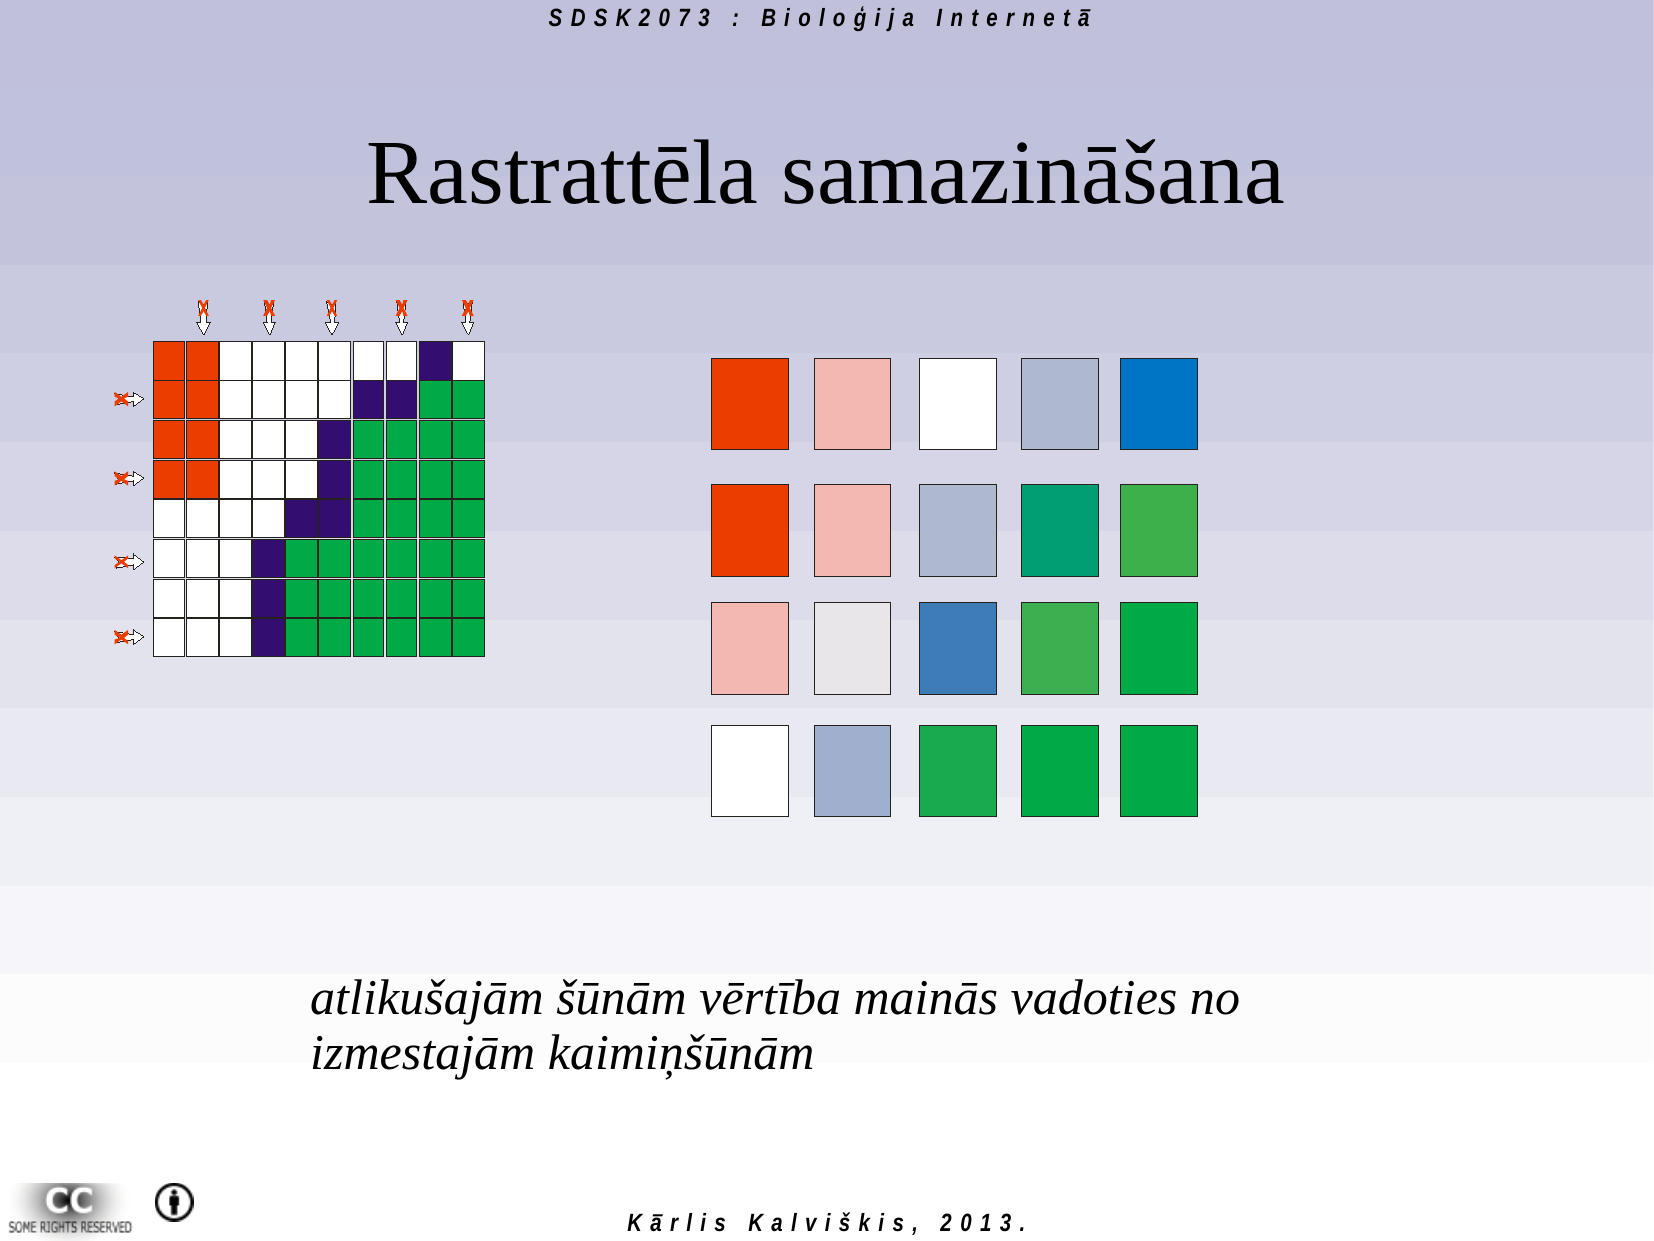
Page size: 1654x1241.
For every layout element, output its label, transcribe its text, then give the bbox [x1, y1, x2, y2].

text_box [1022, 726, 1098, 816]
text_box [154, 421, 184, 458]
text_box [319, 461, 350, 498]
text_box [220, 381, 251, 418]
text_box [196, 300, 211, 335]
text_box [354, 580, 383, 617]
text_box [220, 421, 251, 458]
text_box [453, 500, 484, 537]
text_box [154, 540, 184, 577]
text_box [220, 540, 251, 577]
text_box [114, 471, 144, 486]
text_box [420, 619, 451, 656]
text_box [420, 342, 451, 380]
text_box [354, 342, 383, 380]
text_box [253, 342, 284, 380]
text_box [395, 300, 408, 335]
text_box [815, 603, 890, 694]
text_box [354, 540, 383, 577]
text_box [325, 300, 339, 335]
text_box [154, 580, 184, 617]
text_box [387, 500, 416, 537]
text_box [263, 300, 276, 335]
text_box [453, 619, 484, 656]
text_box [1121, 359, 1197, 449]
text_box [286, 540, 317, 577]
text_box [815, 485, 890, 576]
text_box [387, 421, 416, 458]
text_box [286, 342, 317, 380]
text_box [286, 461, 317, 498]
text_box [354, 461, 383, 498]
text_box [319, 580, 350, 617]
text_box [154, 461, 184, 498]
text_box [920, 359, 996, 449]
text_box [319, 421, 350, 458]
text_box [220, 619, 251, 656]
text_box [420, 421, 451, 458]
text_box [187, 342, 218, 380]
text_box [354, 381, 383, 418]
text_box [1121, 726, 1197, 816]
text_box [387, 580, 416, 617]
text_box [420, 500, 451, 537]
text_box [220, 342, 251, 380]
text_box [354, 500, 383, 537]
text_box [920, 485, 996, 576]
text_box [253, 381, 284, 418]
text_box [319, 342, 350, 380]
text_box [286, 580, 317, 617]
text_box [319, 619, 350, 656]
title Rastrattēla samazināšana [29, 49, 1625, 296]
text_box [387, 540, 416, 577]
text_box [387, 619, 416, 656]
text_box [319, 540, 350, 577]
text_box [319, 381, 350, 418]
text_box [920, 726, 996, 816]
text_box [354, 619, 383, 656]
text_box [712, 485, 788, 576]
text_box [420, 540, 451, 577]
text_box [1121, 603, 1197, 694]
text_box atlikušajām šūnām vērtība mainās vadoties no izmestajām kaimiņšūnām [310, 940, 1344, 1110]
text_box [420, 381, 451, 418]
text_box [920, 603, 996, 694]
text_box [420, 580, 451, 617]
text_box [114, 629, 144, 645]
text_box [461, 300, 474, 335]
text_box [253, 421, 284, 458]
text_box [319, 500, 350, 537]
text_box [453, 540, 484, 577]
text_box [453, 421, 484, 458]
text_box [354, 421, 383, 458]
text_box [253, 540, 284, 577]
text_box [1022, 485, 1098, 576]
text_box [220, 500, 251, 537]
text_box [187, 619, 218, 656]
text_box [286, 421, 317, 458]
text_box [253, 500, 284, 537]
text_box [187, 500, 218, 537]
text_box [453, 381, 484, 418]
text_box [187, 580, 218, 617]
text_box [253, 619, 284, 656]
text_box [453, 342, 484, 380]
text_box [187, 540, 218, 577]
text_box [154, 619, 184, 656]
text_box [187, 461, 218, 498]
text_box [220, 461, 251, 498]
text_box [453, 580, 484, 617]
text_box [220, 580, 251, 617]
text_box [187, 381, 218, 418]
text_box [387, 461, 416, 498]
text_box [286, 619, 317, 656]
text_box [712, 603, 788, 694]
picture [0, 0, 1654, 1241]
text_box [154, 381, 184, 418]
text_box [187, 421, 218, 458]
text_box [286, 500, 317, 537]
text_box [253, 461, 284, 498]
text_box [1121, 485, 1197, 576]
text_box [154, 342, 184, 380]
text_box [453, 461, 484, 498]
text_box [1022, 603, 1098, 694]
text_box [154, 500, 184, 537]
text_box [712, 726, 788, 816]
text_box [387, 342, 416, 380]
text_box [114, 553, 144, 570]
text_box [253, 580, 284, 617]
text_box [815, 726, 890, 816]
text_box [712, 359, 788, 449]
text_box [1022, 359, 1098, 449]
text_box [387, 381, 416, 418]
text_box [815, 359, 890, 449]
text_box [420, 461, 451, 498]
text_box [114, 392, 144, 407]
text_box [286, 381, 317, 418]
